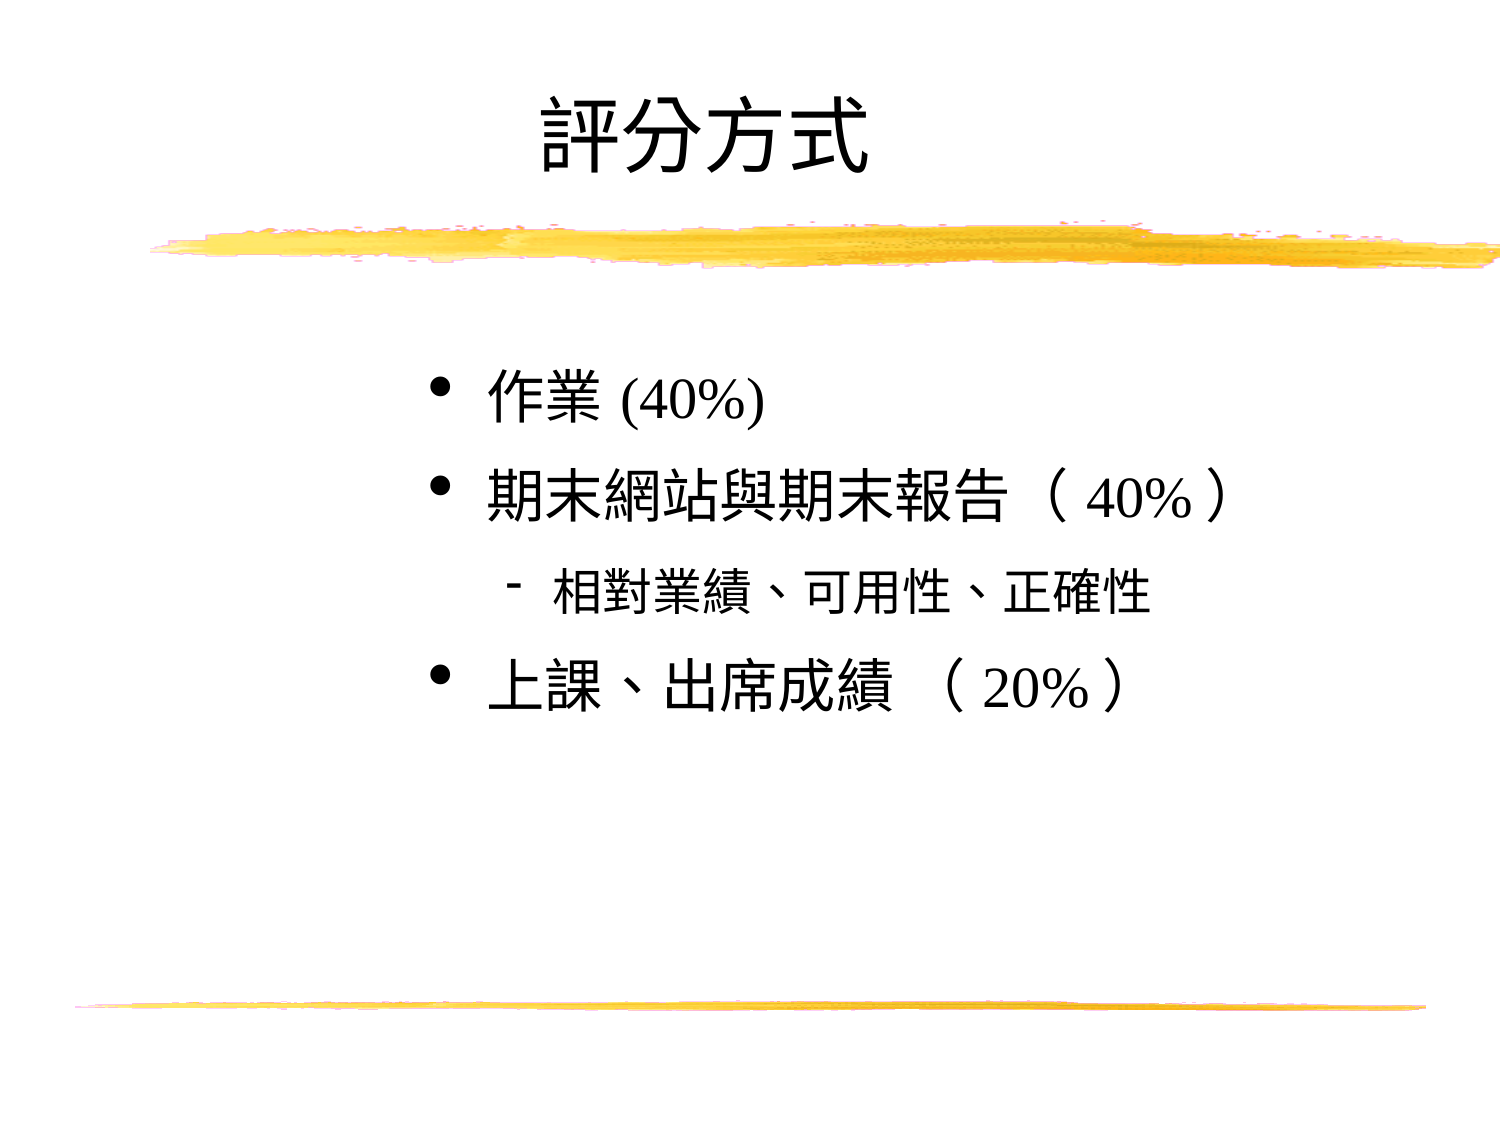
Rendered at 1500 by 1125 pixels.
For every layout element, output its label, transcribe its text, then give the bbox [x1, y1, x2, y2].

picture [75, 999, 430, 1013]
list 作業(40%) 期末網站與期末報告（40%） 相對業績、可用性、正確性 上課、出席成績 （20%） [430, 351, 1500, 1027]
title 評分方式 [66, 30, 1342, 231]
picture [150, 215, 1500, 279]
